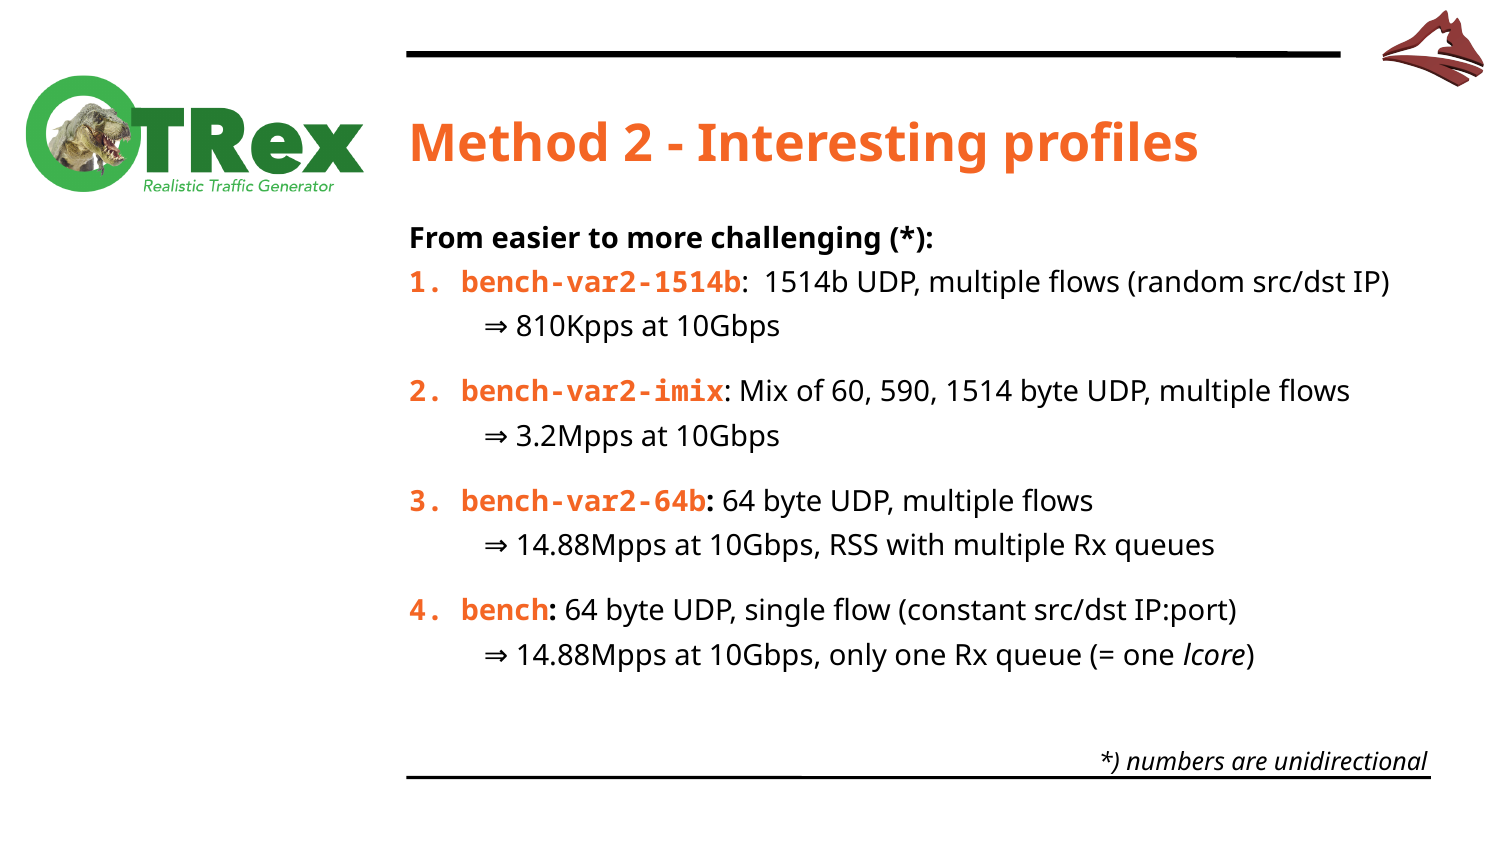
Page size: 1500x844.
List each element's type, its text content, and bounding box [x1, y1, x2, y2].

list From easier to more challenging (*): 1. bench-var2-1514b: 1514b UDP, multiple flows (random src/dst IP) ⇒ 810Kpps at 10Gbps 2. bench-var2-imix: Mix of 60, 590, 1514 byte UDP, multiple flows ⇒ 3.2Mpps at 10Gbps 3. bench-var2-64b: 64 byte UDP, multiple flows ⇒ 14.88Mpps at 10Gbps, RSS with multiple Rx queues 4. bench: 64 byte UDP, single flow (constant src/dst IP:port) ⇒ 14.88Mpps at 10Gbps, only one Rx queue (= one lcore) *) numbers are unidirectional [393, 198, 1444, 756]
picture [15, 66, 375, 199]
title Method 2 - Interesting profiles [393, 94, 1431, 199]
picture [1382, 10, 1484, 87]
